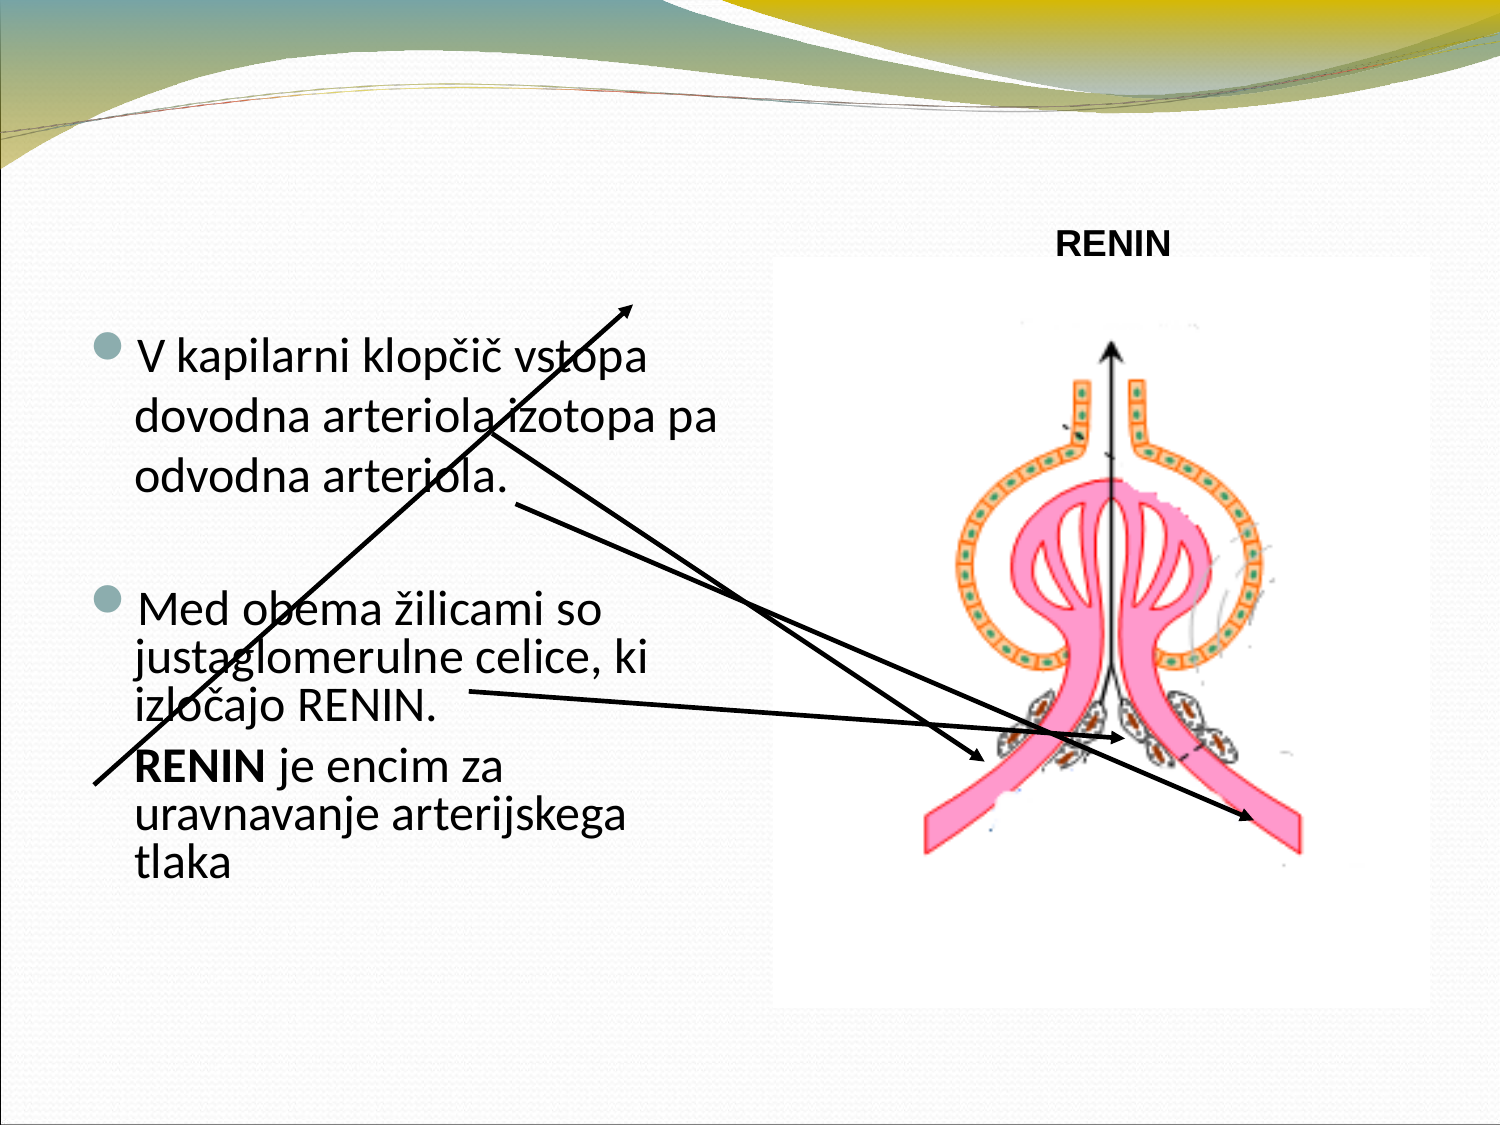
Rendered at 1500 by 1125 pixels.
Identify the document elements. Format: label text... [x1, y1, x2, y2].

text_box RENIN [1007, 210, 1219, 272]
text_box V kapilarni klopčič vstopa dovodna arteriola izotopa pa odvodna arteriola. Med obema žilicami so justaglomerulne celice, ki izločajo RENIN. RENIN je encim za uravnavanje arterijskega tlaka [74, 315, 738, 1043]
text_box V kapilarni klopčič vstopa dovodna arteriola izotopa pa odvodna arteriola. Med obema žilicami so justaglomerulne celice, ki izločajo RENIN. RENIN je encim za uravnavanje arterijskega tlaka [495, 315, 738, 593]
picture [0, 0, 1500, 1125]
